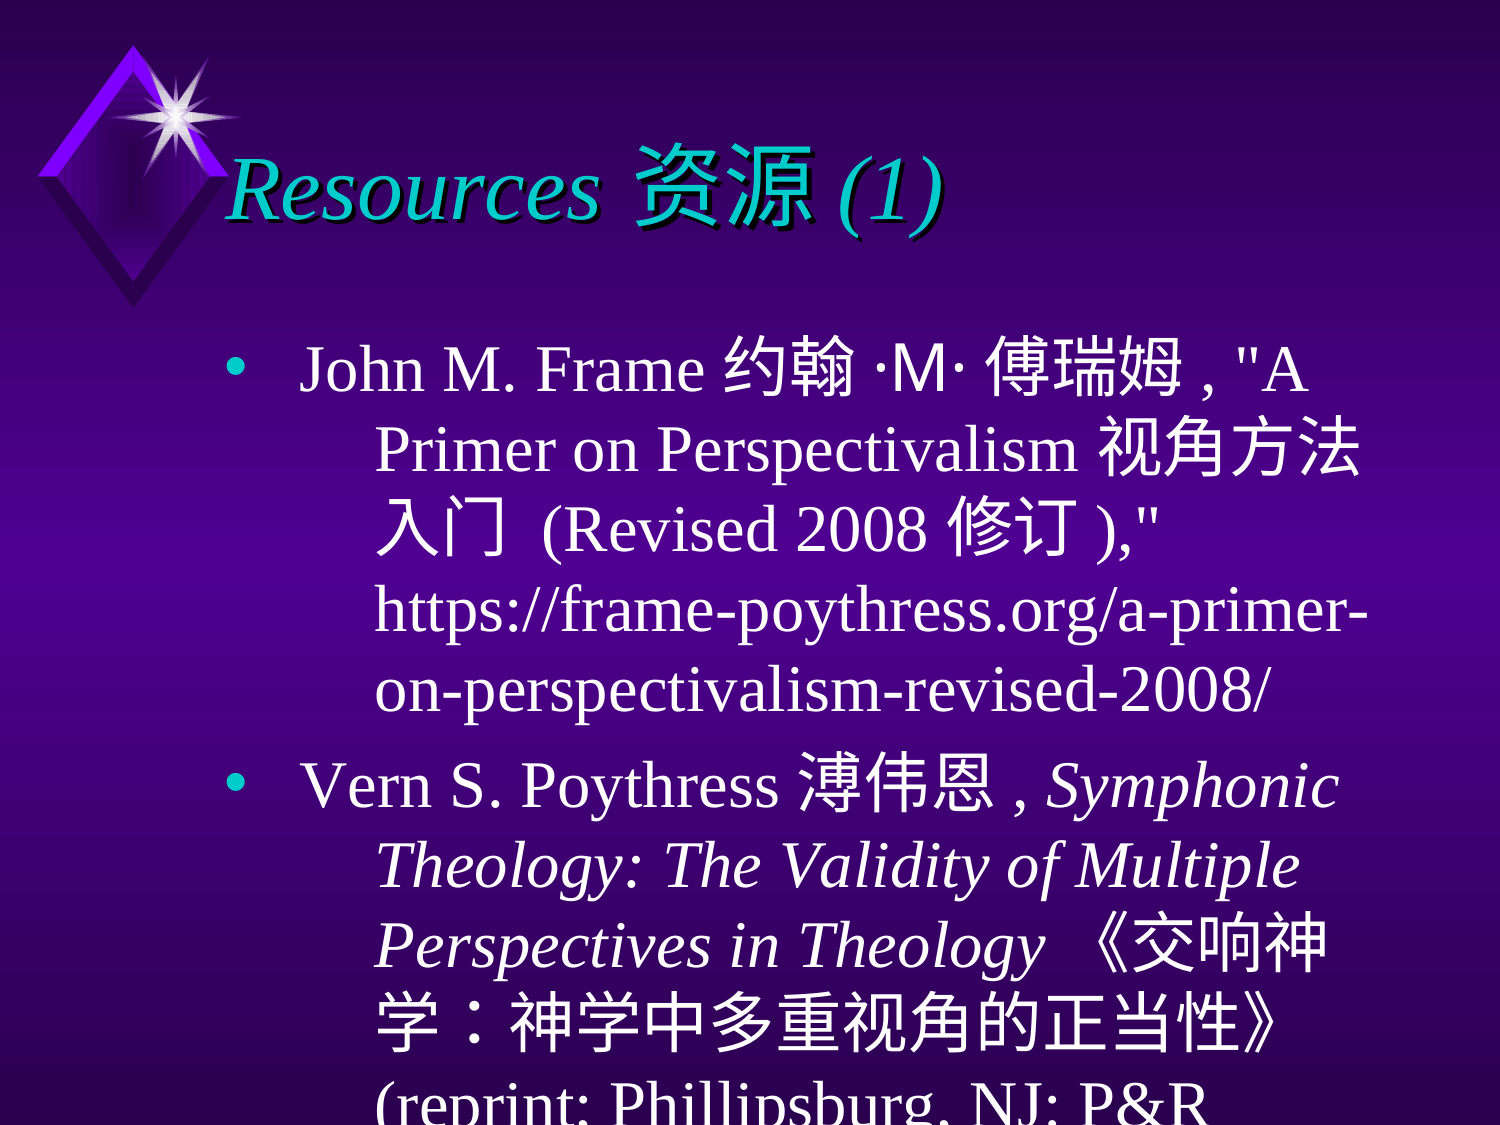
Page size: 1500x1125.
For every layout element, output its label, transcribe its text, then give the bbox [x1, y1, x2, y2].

list John M. Frame约翰·M·傅瑞姆, "A Primer on Perspectivalism视角方法入门 (Revised 2008修订)," https://frame-poythress.org/a-primer-on-perspectivalism-revised-2008/ Vern S. Poythress溥伟恩, Symphonic Theology: The Validity of Multiple Perspectives in Theology《交响神学：神学中多重视角的正当性》 (reprint; Phillipsburg, NJ: P&R Publishing, 2001) [112, 324, 1388, 1125]
title Resources 资源(1) [224, 65, 1388, 301]
